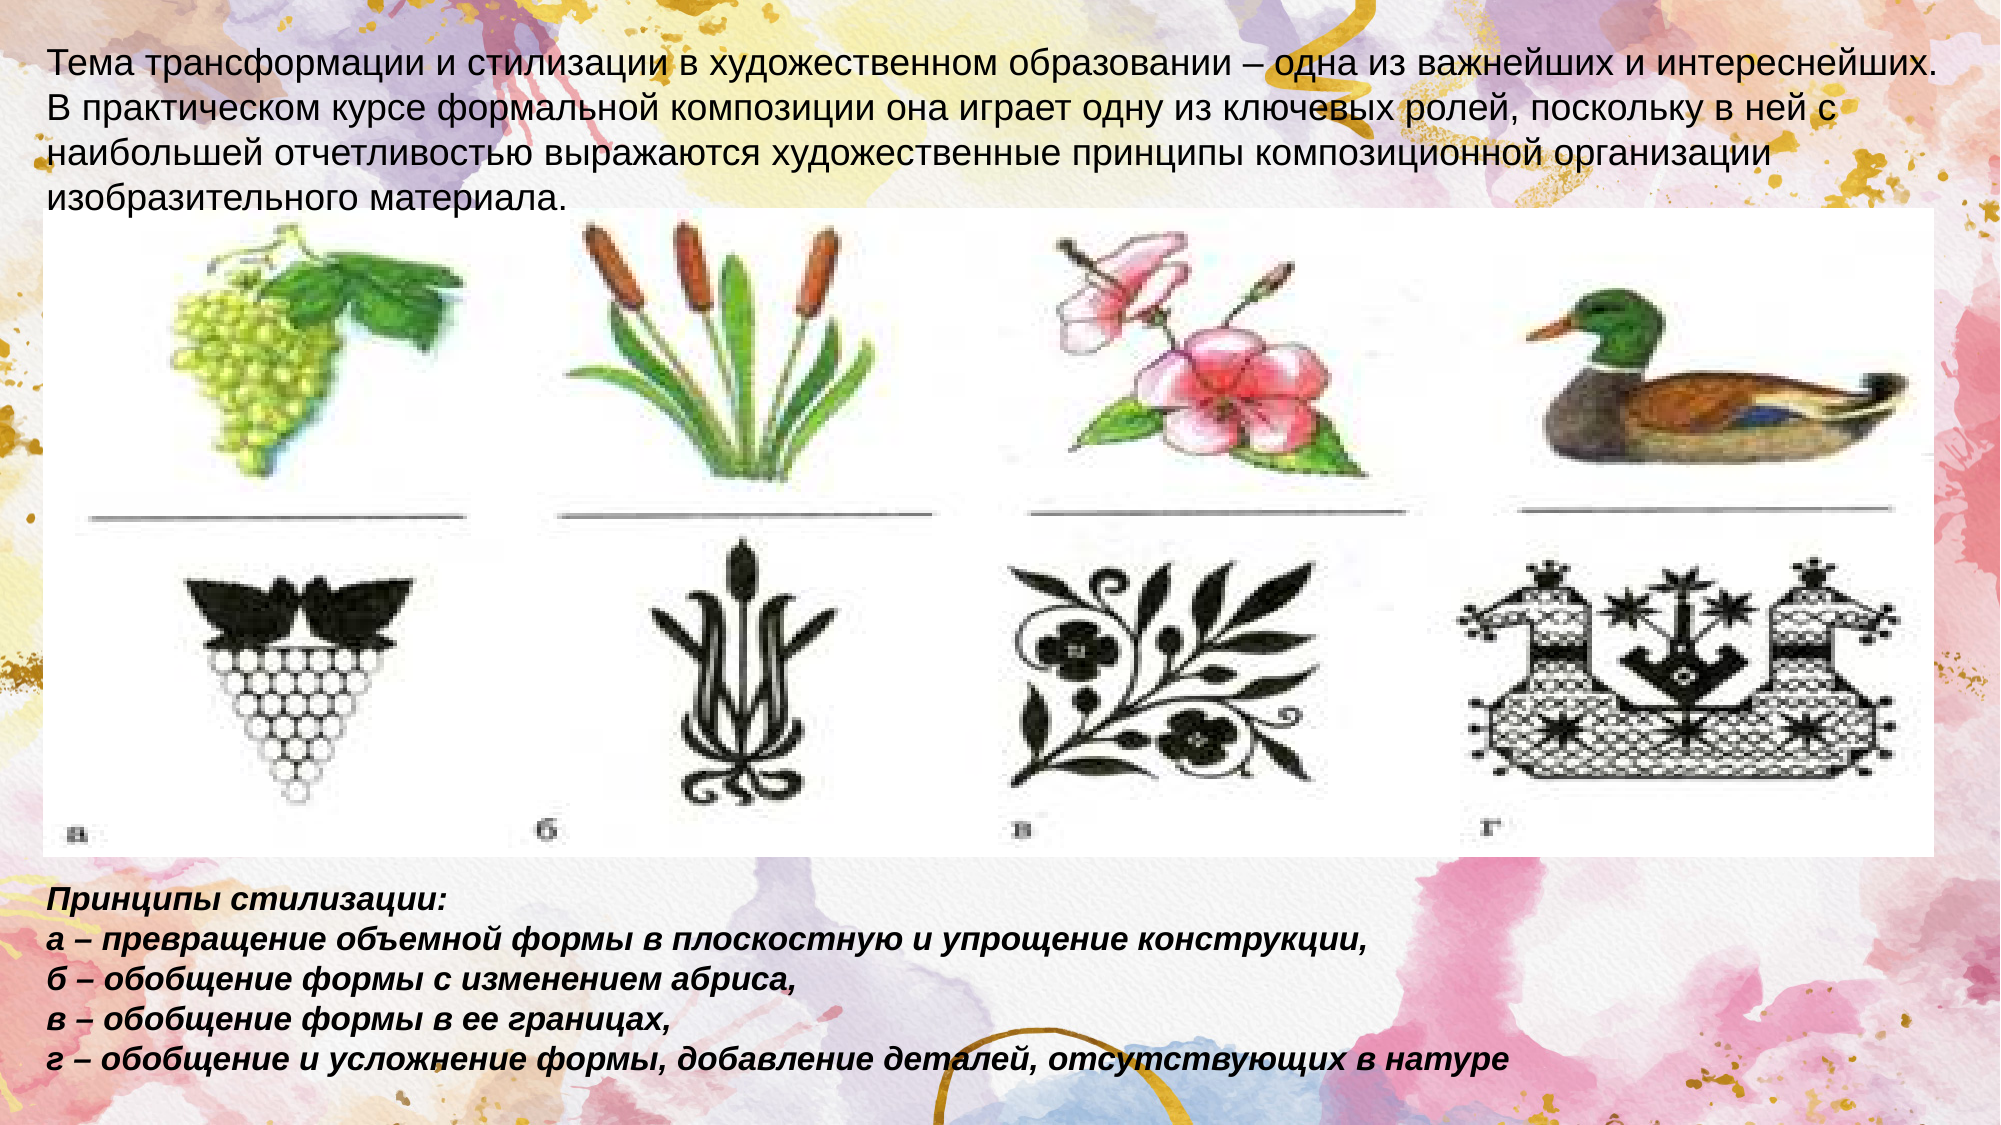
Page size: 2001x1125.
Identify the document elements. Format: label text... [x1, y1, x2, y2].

text_box Тема трансформации и стилизации в художественном образовании – одна из важнейших и интереснейших. В практическом курсе формальной композиции она играет одну из ключевых ролей, поскольку в ней с наибольшей отчетливостью выражаются художественные принципы композиционной организации изобразительного материала. [31, 31, 1957, 226]
picture [43, 226, 1934, 857]
text_box Принципы стилизации: а – превращение объемной формы в плоскостную и упрощение конструкции, б – обобщение формы с изменением абриса, в – обобщение формы в ее границах, г – обобщение и усложнение формы, добавление деталей, отсутствующих в натуре [31, 870, 1957, 1084]
